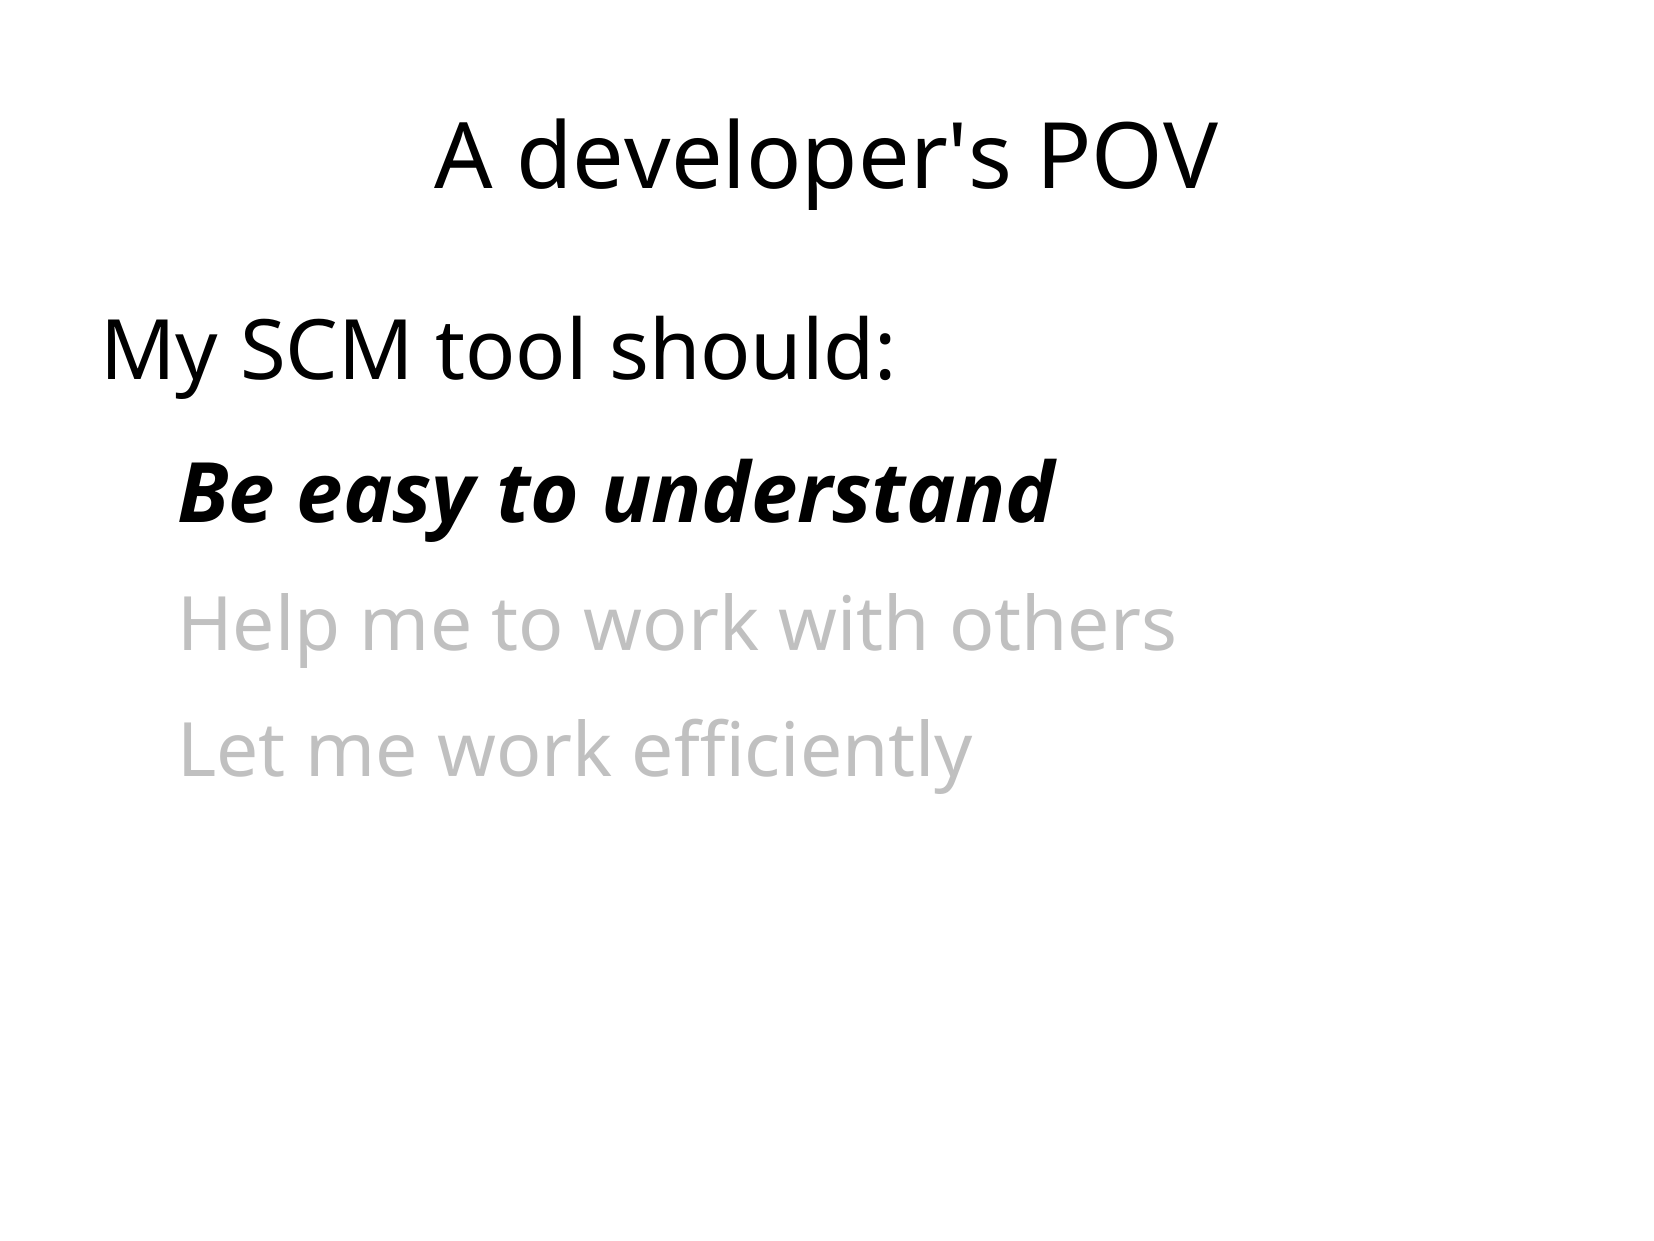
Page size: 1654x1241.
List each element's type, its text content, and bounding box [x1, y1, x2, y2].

list My SCM tool should: Be easy to understand Help me to work with others Let me work efficiently [82, 290, 1571, 1109]
title A developer's POV [82, 49, 1571, 257]
